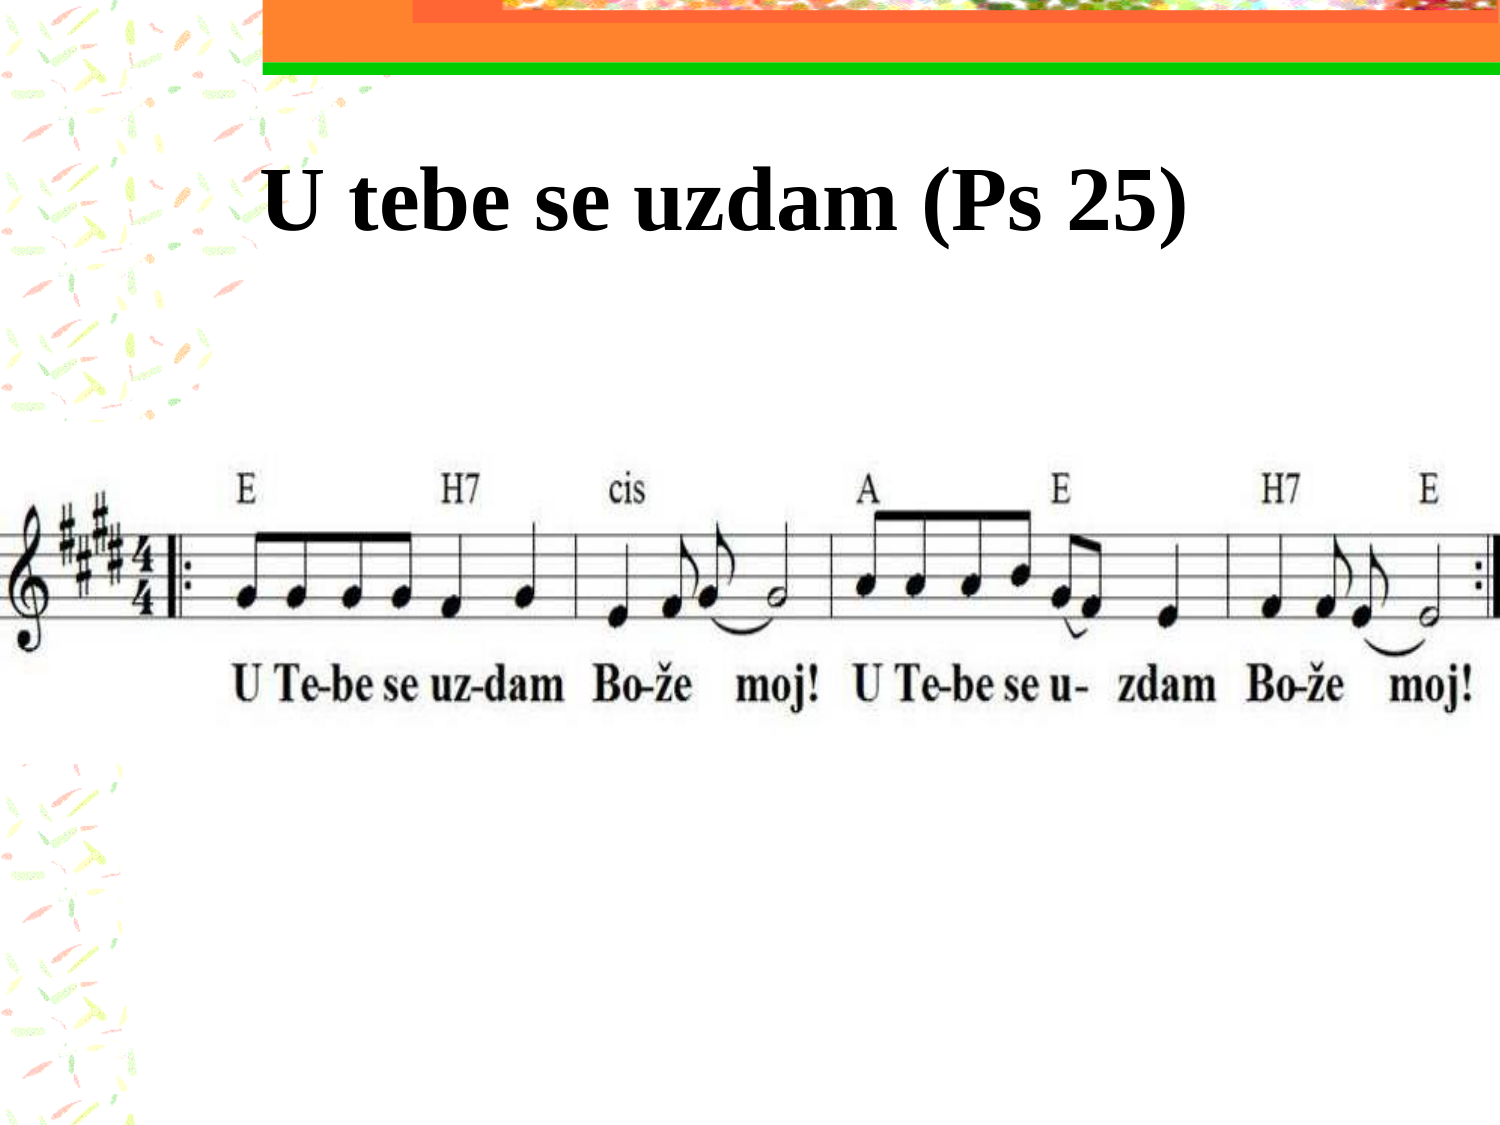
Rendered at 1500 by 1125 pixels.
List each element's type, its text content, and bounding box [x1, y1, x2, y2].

text_box U tebe se uzdam (Ps 25) [87, 99, 1363, 288]
picture [0, 0, 1500, 1125]
picture [412, 0, 1500, 23]
